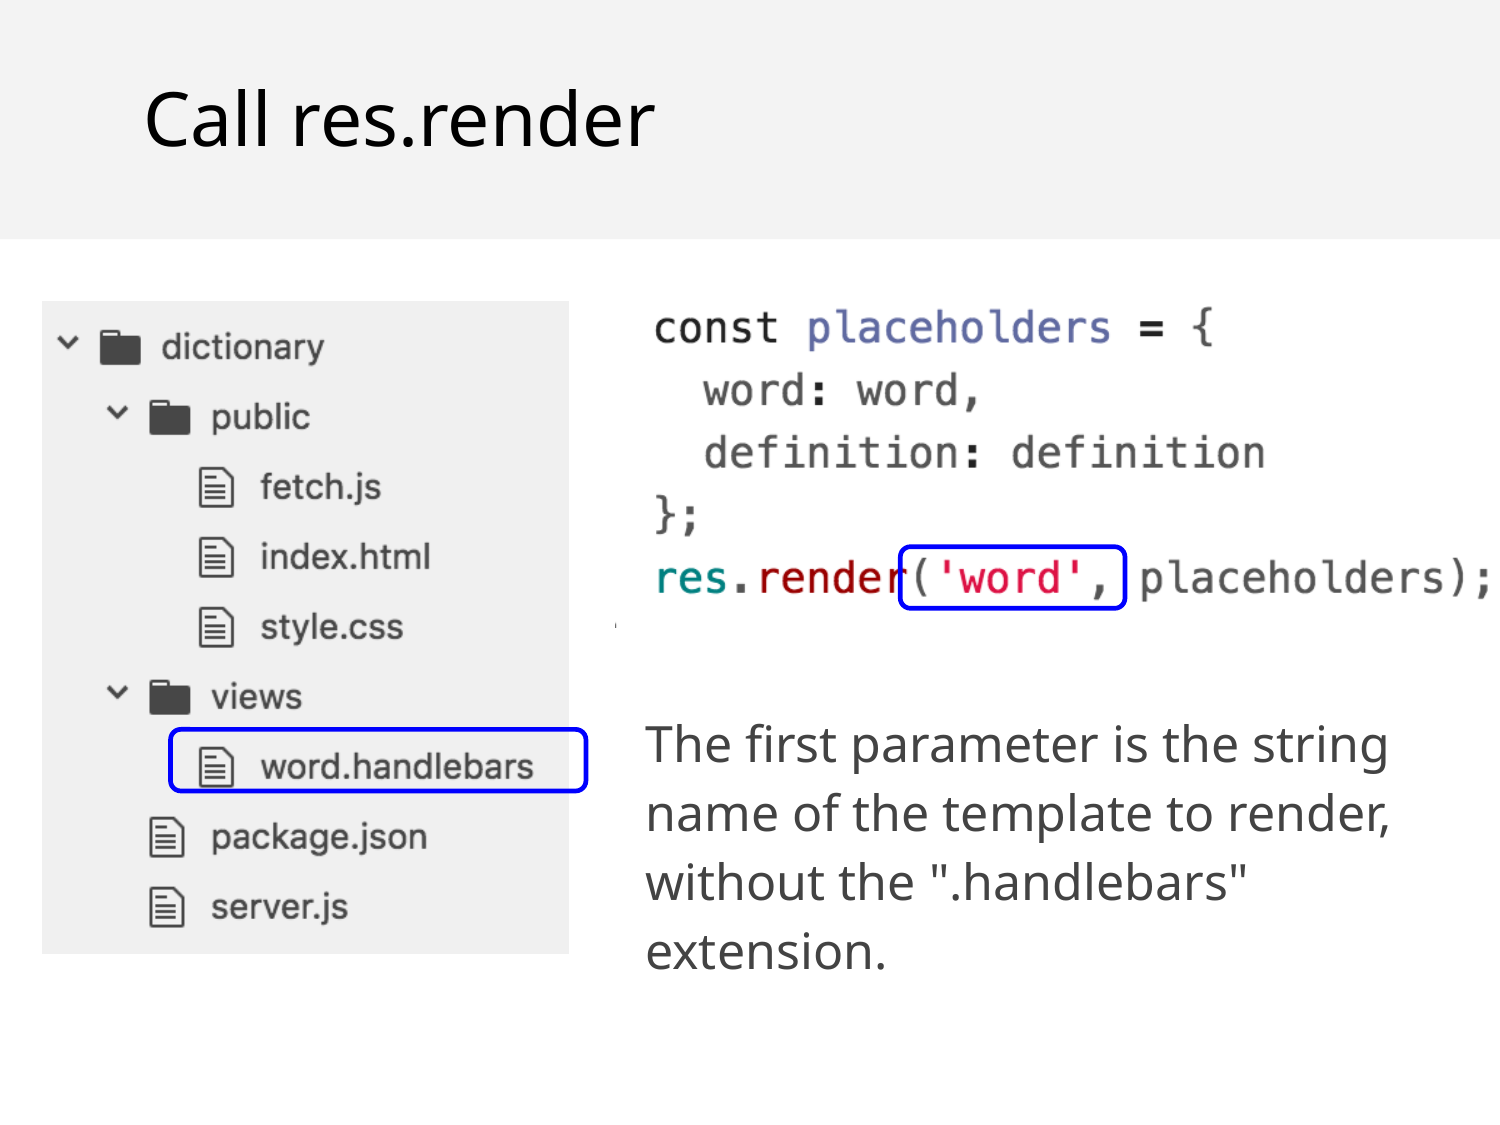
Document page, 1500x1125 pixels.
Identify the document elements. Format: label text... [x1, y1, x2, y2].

list The first parameter is the string name of the template to render, without the ".handlebars" extension. [630, 688, 1454, 935]
picture [42, 301, 569, 954]
title Call res.render [128, 56, 1372, 183]
picture [173, 732, 569, 788]
picture [615, 270, 1500, 628]
